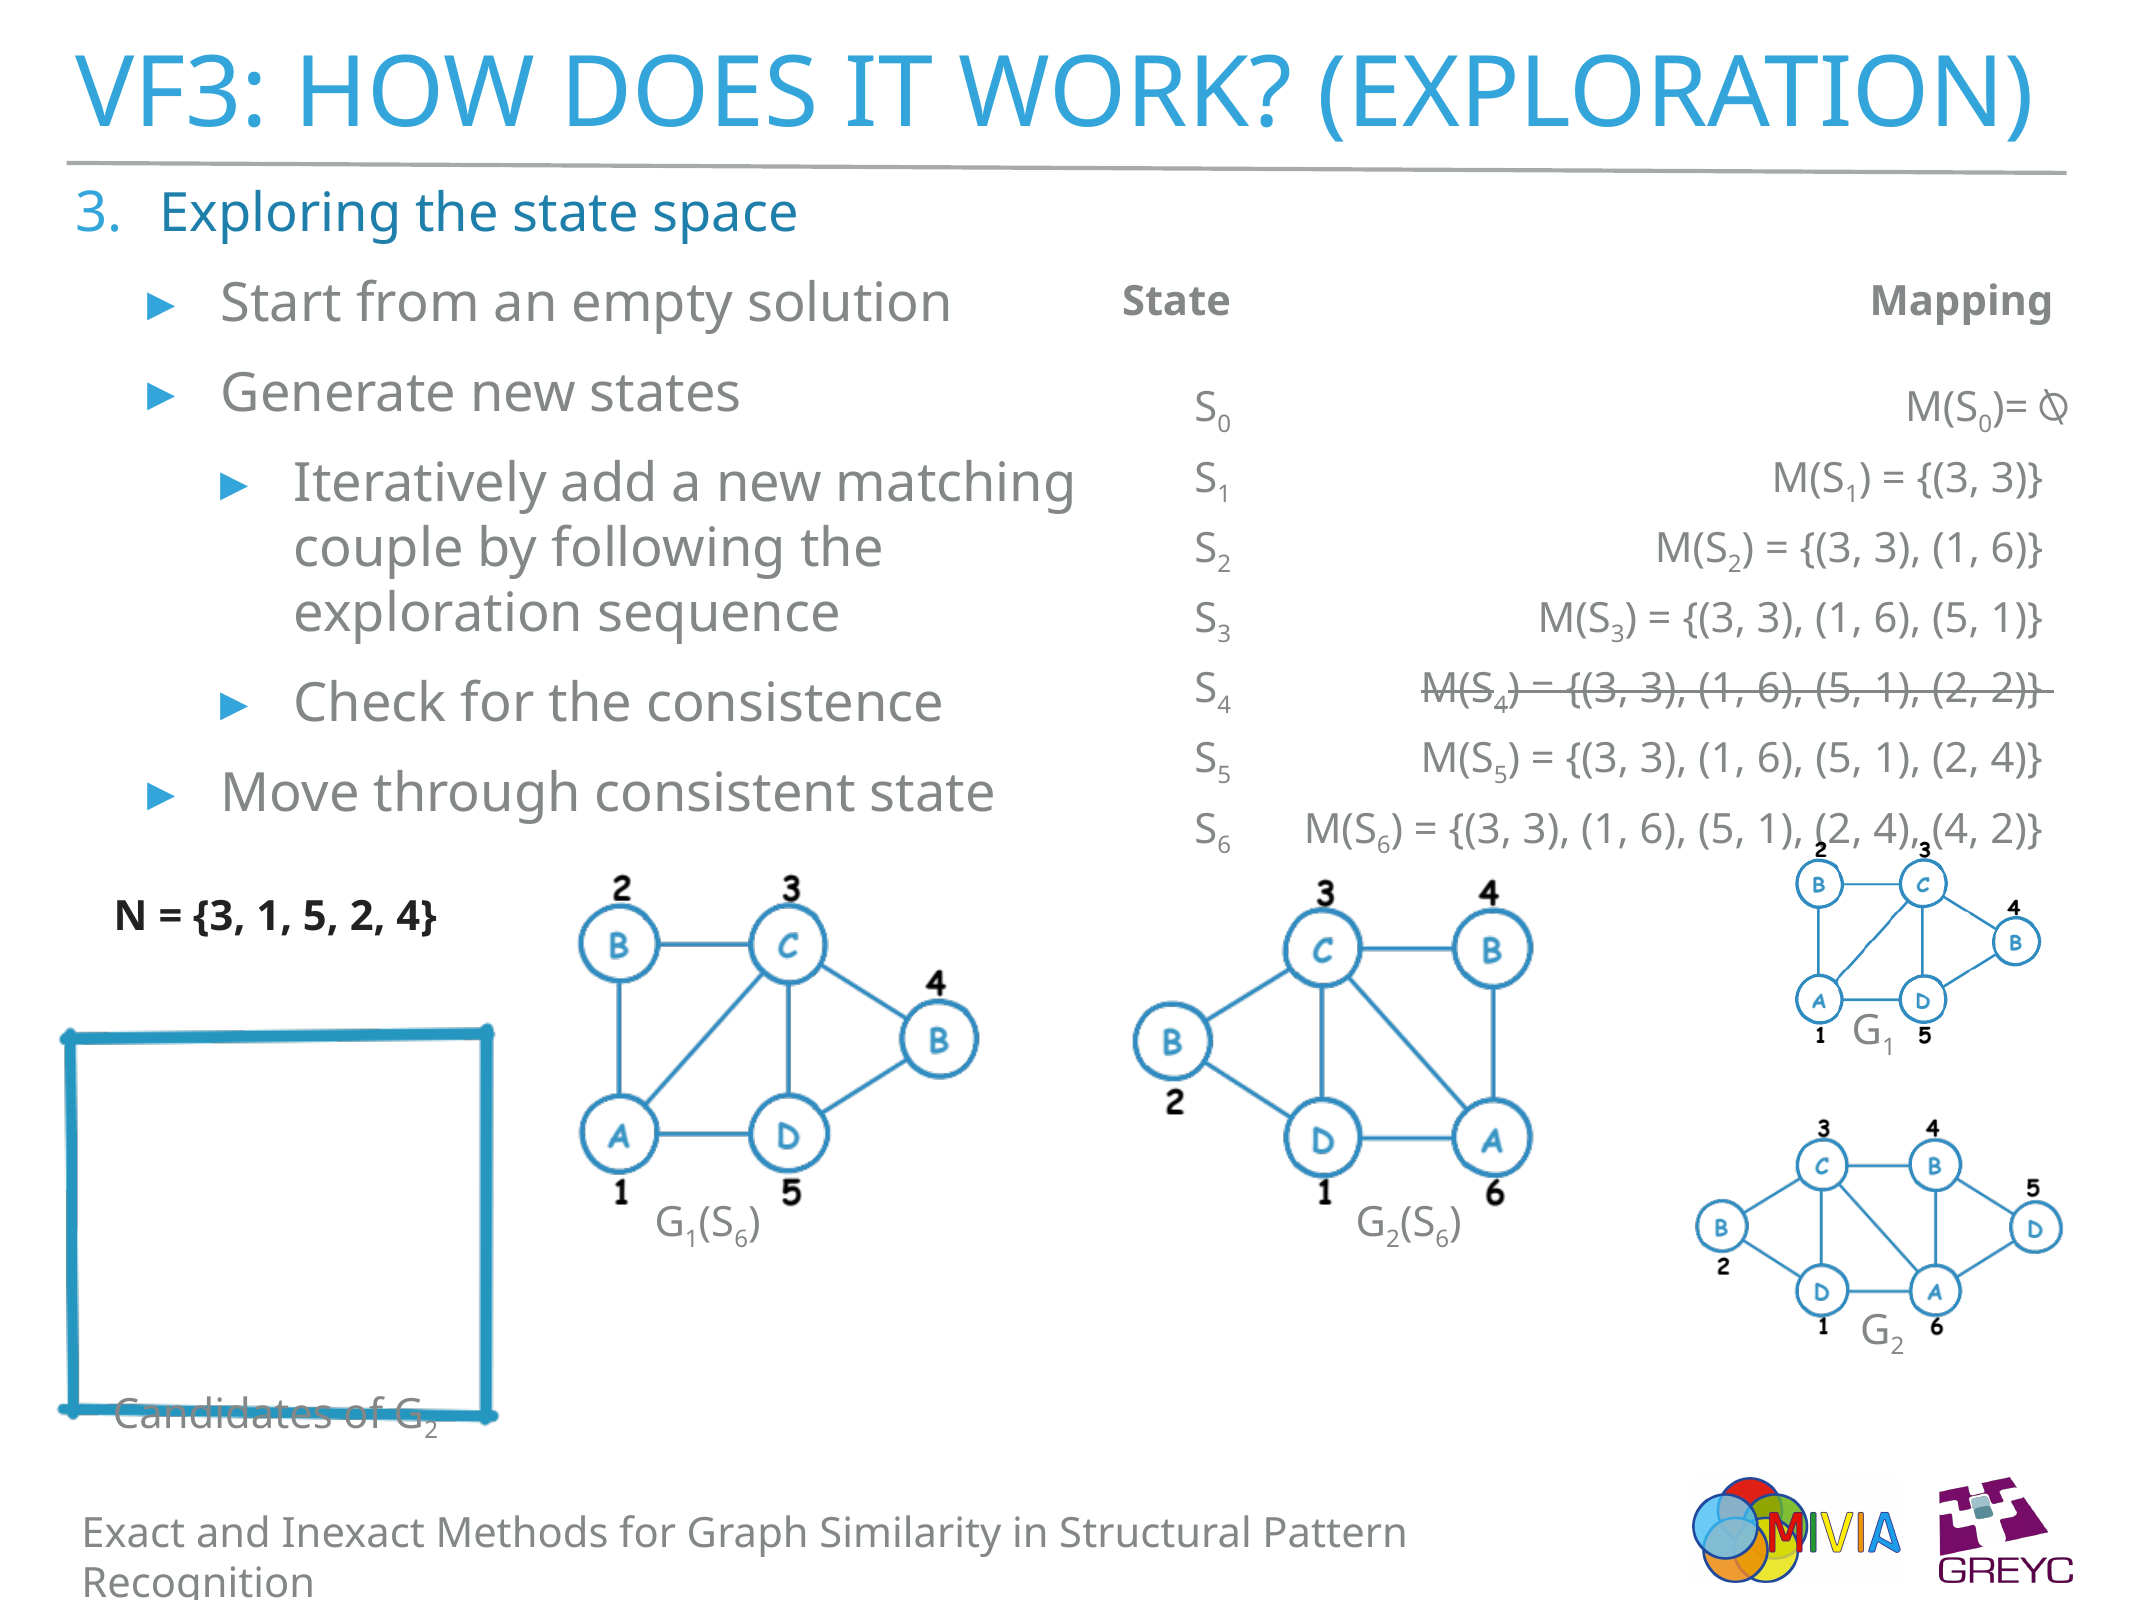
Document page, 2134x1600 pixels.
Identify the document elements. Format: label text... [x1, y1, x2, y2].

table_header Mapping [1246, 271, 2069, 375]
text_box G1 [1843, 994, 1905, 1069]
table_cell S1 [1099, 445, 1246, 515]
table_cell S2 [1099, 515, 1246, 585]
table_cell M(S5) = {(3, 3), (1, 6), (5, 1), (2, 4)} [1246, 726, 2069, 796]
text_box Candidates of G2 [104, 1378, 447, 1453]
table_cell S3 [1099, 585, 1246, 655]
table_cell M(S3) = {(3, 3), (1, 6), (5, 1)} [1246, 585, 2069, 655]
table_cell S6 [1099, 796, 1246, 905]
table_cell S0 [1099, 375, 1246, 445]
picture [565, 855, 1543, 1224]
table_cell M(S6) = {(3, 3), (1, 6), (5, 1), (2, 4), (4, 2)} [1246, 796, 2069, 905]
table_header State [1099, 271, 1246, 375]
text_box G1(S6) [646, 1186, 770, 1261]
text_box N = {3, 1, 5, 2, 4} [105, 880, 446, 948]
picture [1692, 1477, 1902, 1583]
text_box G2 [1851, 1294, 1913, 1368]
picture [35, 1004, 519, 1447]
text_box G2(S6) [1347, 1186, 1471, 1261]
table_cell M(S2) = {(3, 3), (1, 6)} [1246, 515, 2069, 585]
picture [1939, 1477, 2073, 1583]
table_cell M(S4) = {(3, 3), (1, 6), (5, 1), (2, 2)} [1246, 655, 2069, 726]
table_cell M(S0)=⍉ [1246, 375, 2069, 445]
text_box Exploring the state space Start from an empty solution Generate new states Iteratively add a new matching couple by following the exploration sequence Check for the consistence Move through consistent state [66, 168, 1154, 855]
picture [1686, 1103, 2069, 1349]
table_cell S5 [1099, 726, 1246, 796]
table_cell M(S1) = {(3, 3)} [1246, 445, 2069, 515]
table_cell S4 [1099, 655, 1246, 726]
picture [1786, 826, 2046, 1053]
title VF3: HoW DOES IT WORK? (EXPLORATION) [66, 41, 2046, 161]
